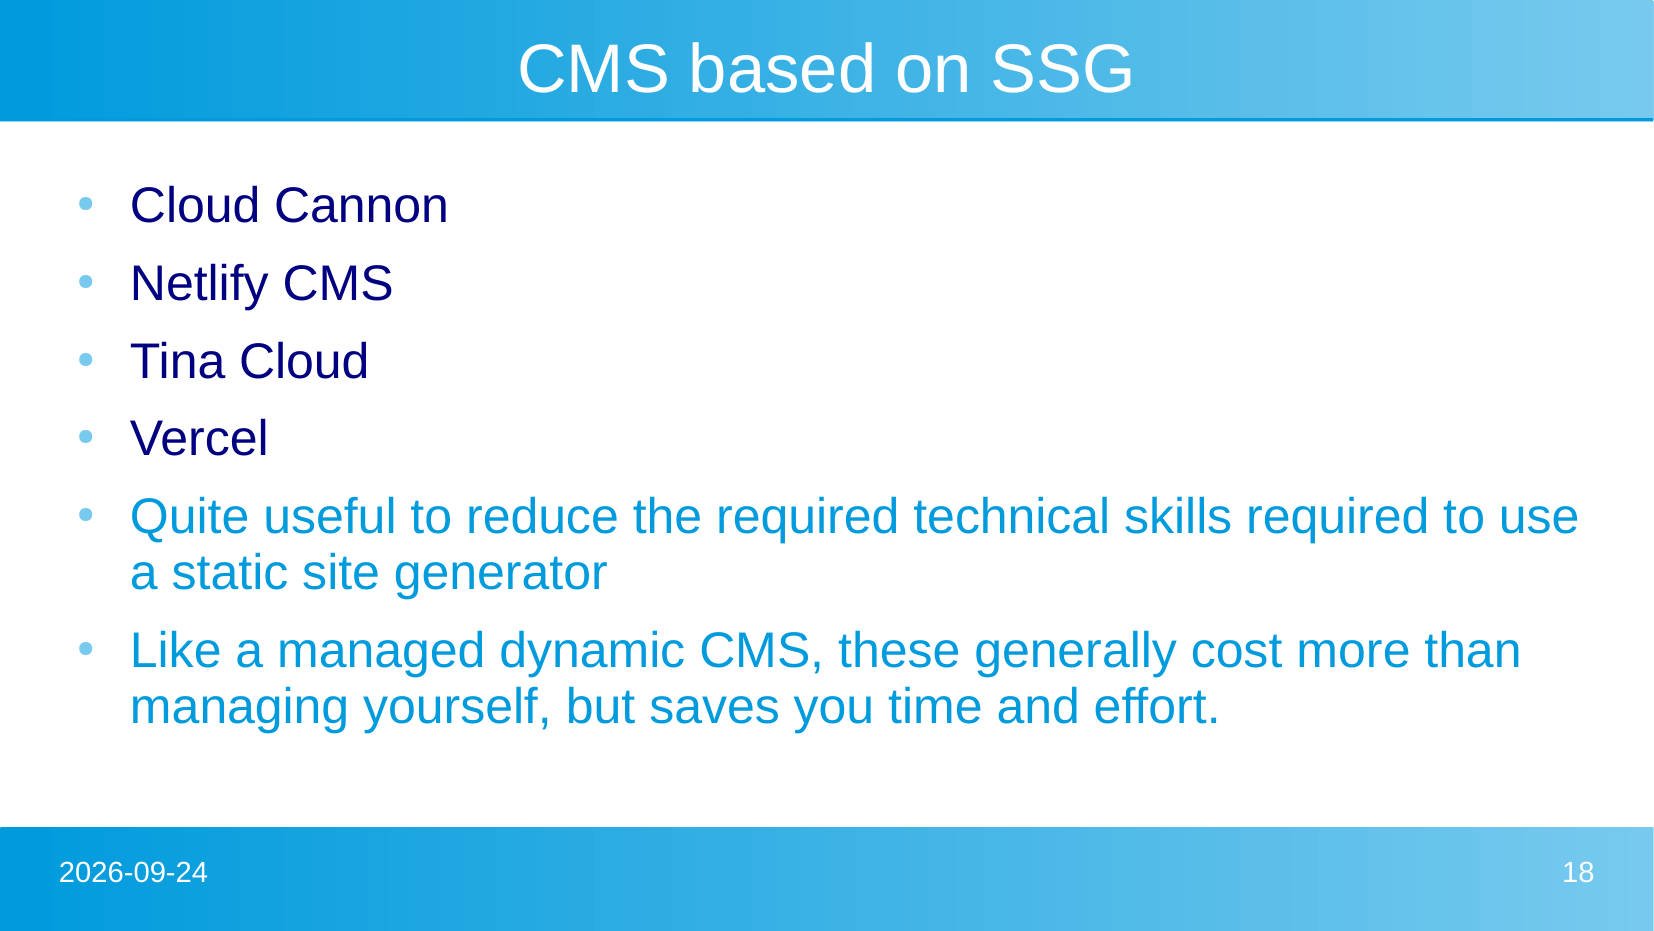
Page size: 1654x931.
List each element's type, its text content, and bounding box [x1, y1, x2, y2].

list Cloud Cannon Netlify CMS Tina Cloud Vercel Quite useful to reduce the required technical skills required to use a static site generator Like a managed dynamic CMS, these generally cost more than managing yourself, but saves you time and effort. [59, 177, 1595, 768]
title CMS based on SSG [59, 29, 1595, 108]
